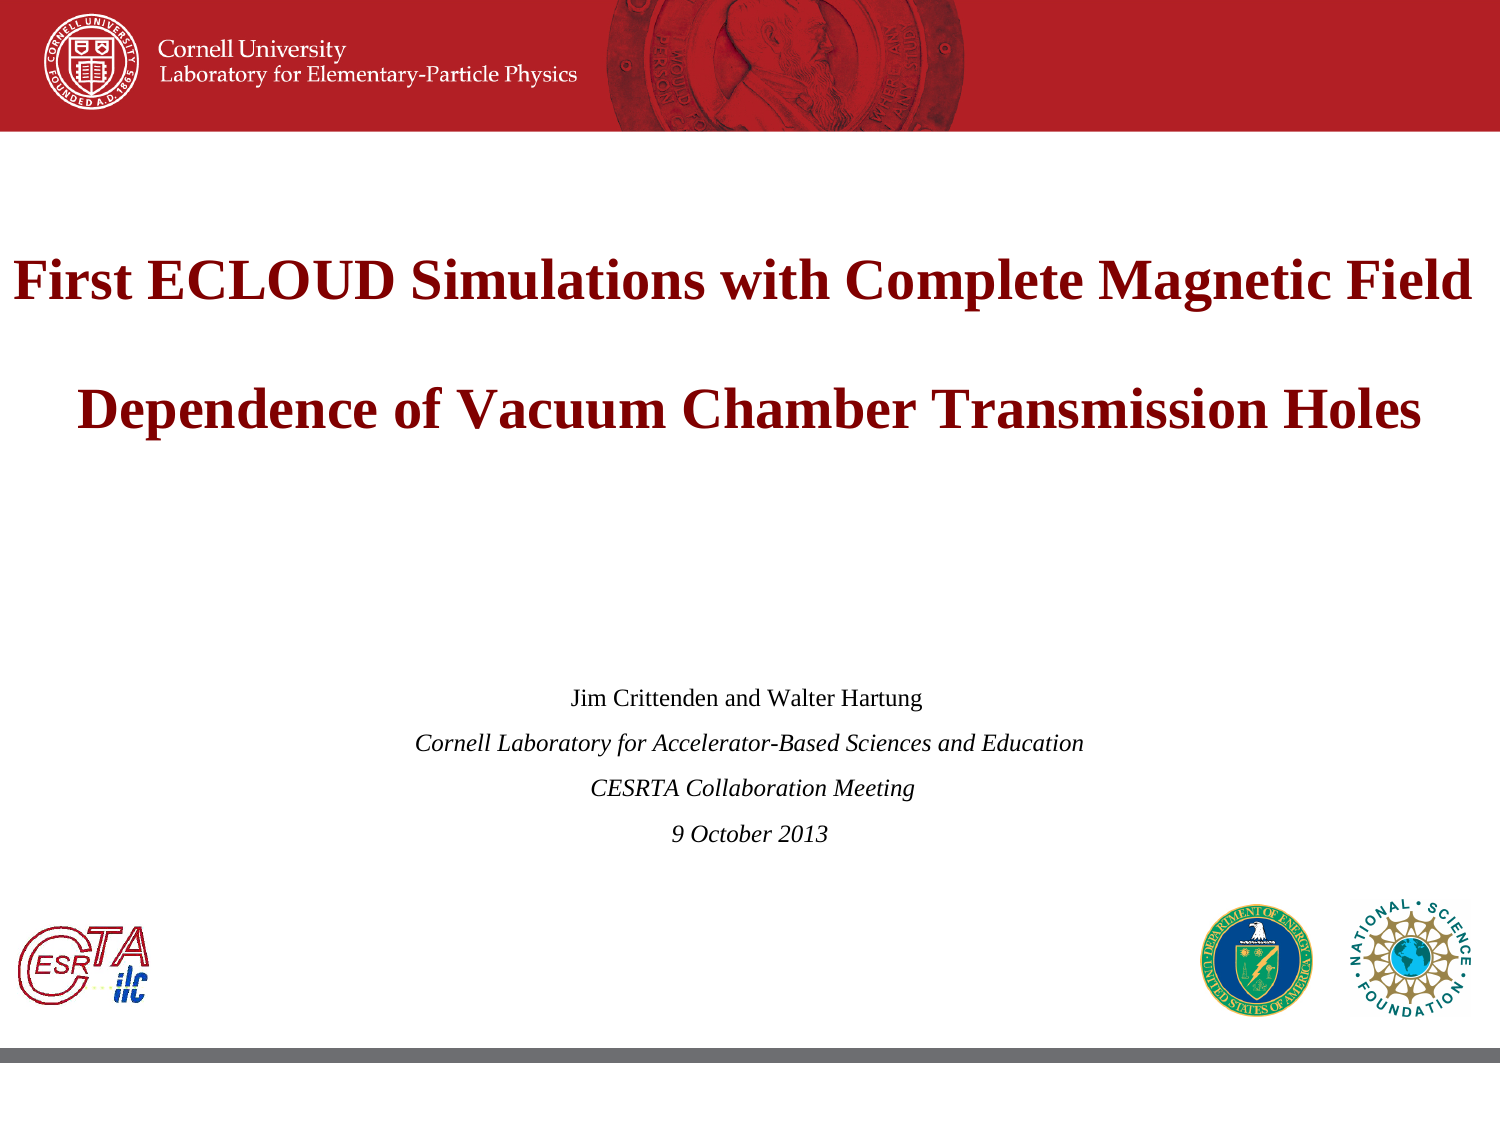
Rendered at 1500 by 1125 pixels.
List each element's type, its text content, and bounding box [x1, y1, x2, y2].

picture [0, 0, 1500, 132]
picture [1350, 899, 1471, 1017]
picture [1200, 904, 1313, 1017]
title First ECLOUD Simulations with Complete Magnetic Field Dependence of Vacuum Chamber Transmission Holes [0, 239, 1494, 643]
subtitle Jim Crittenden and Walter Hartung Cornell Laboratory for Accelerator-Based Sciences and Education CESRTA Collaboration Meeting 9 October 2013 [300, 675, 1201, 855]
picture [8, 899, 151, 1036]
